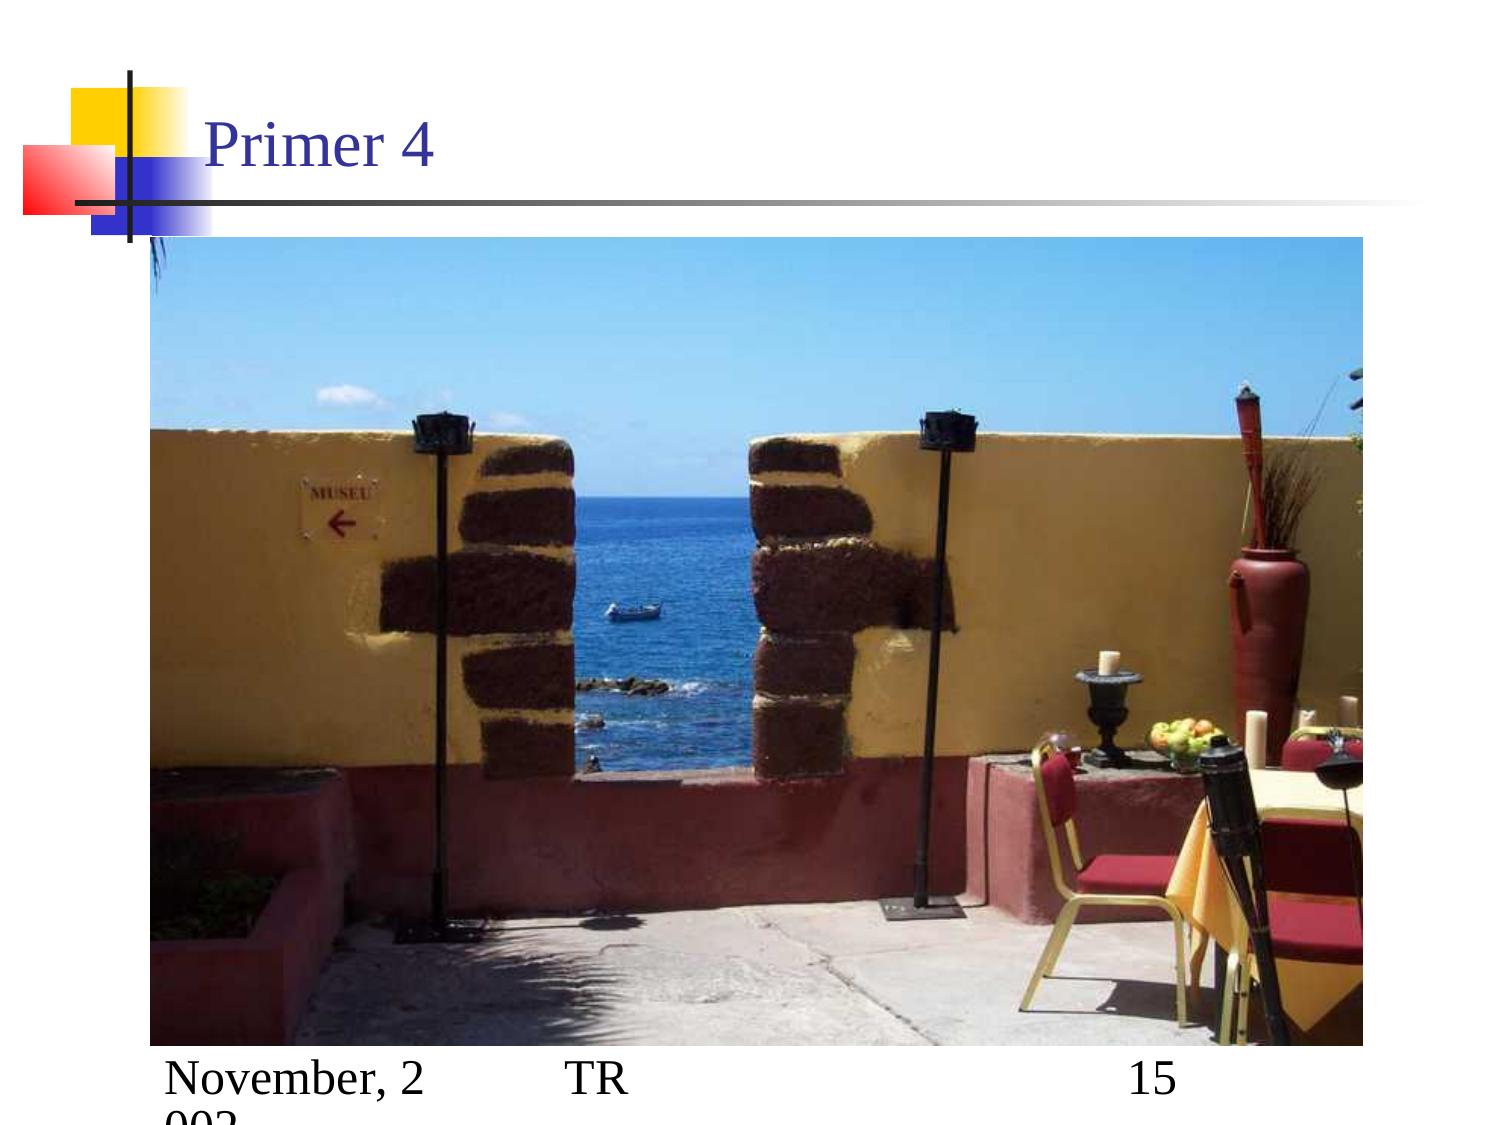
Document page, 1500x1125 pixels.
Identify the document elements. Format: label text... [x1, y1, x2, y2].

title Primer 4 [188, 92, 1468, 188]
picture [150, 237, 1363, 1046]
